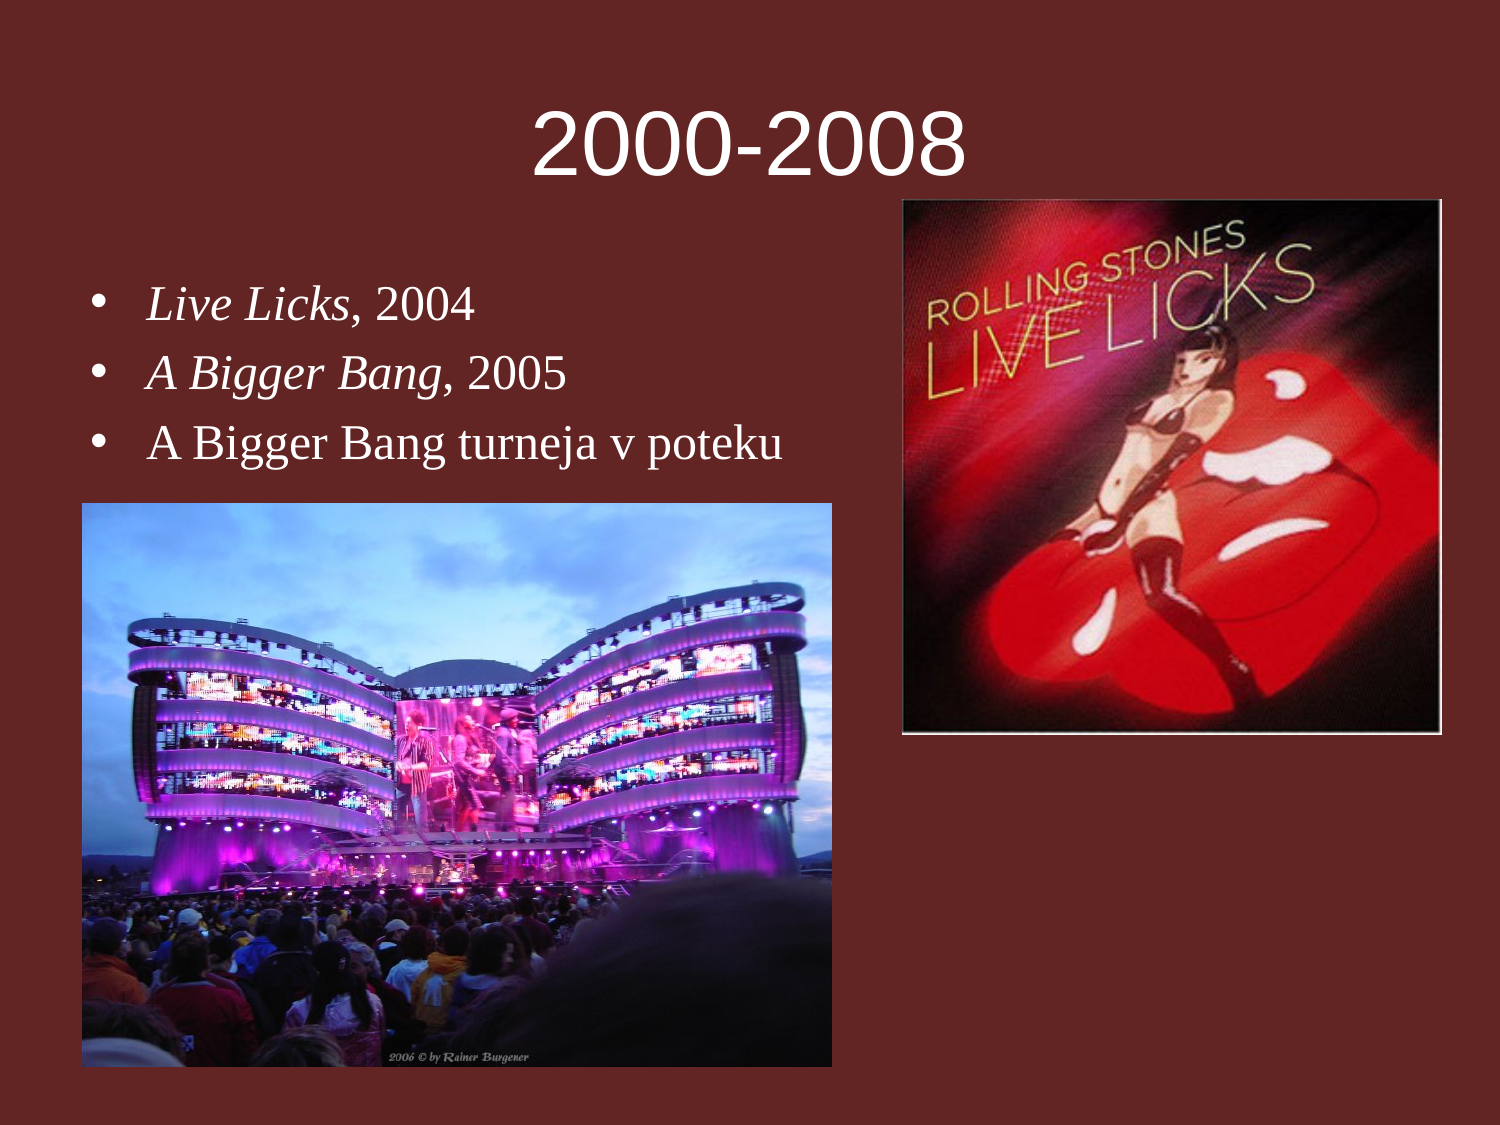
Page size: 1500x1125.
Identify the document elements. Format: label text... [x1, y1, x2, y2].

title 2000-2008 [75, 45, 1425, 233]
picture [902, 199, 1442, 735]
picture [82, 503, 832, 1067]
list Live Licks, 2004 A Bigger Bang, 2005 A Bigger Bang turneja v poteku [75, 262, 1425, 1005]
